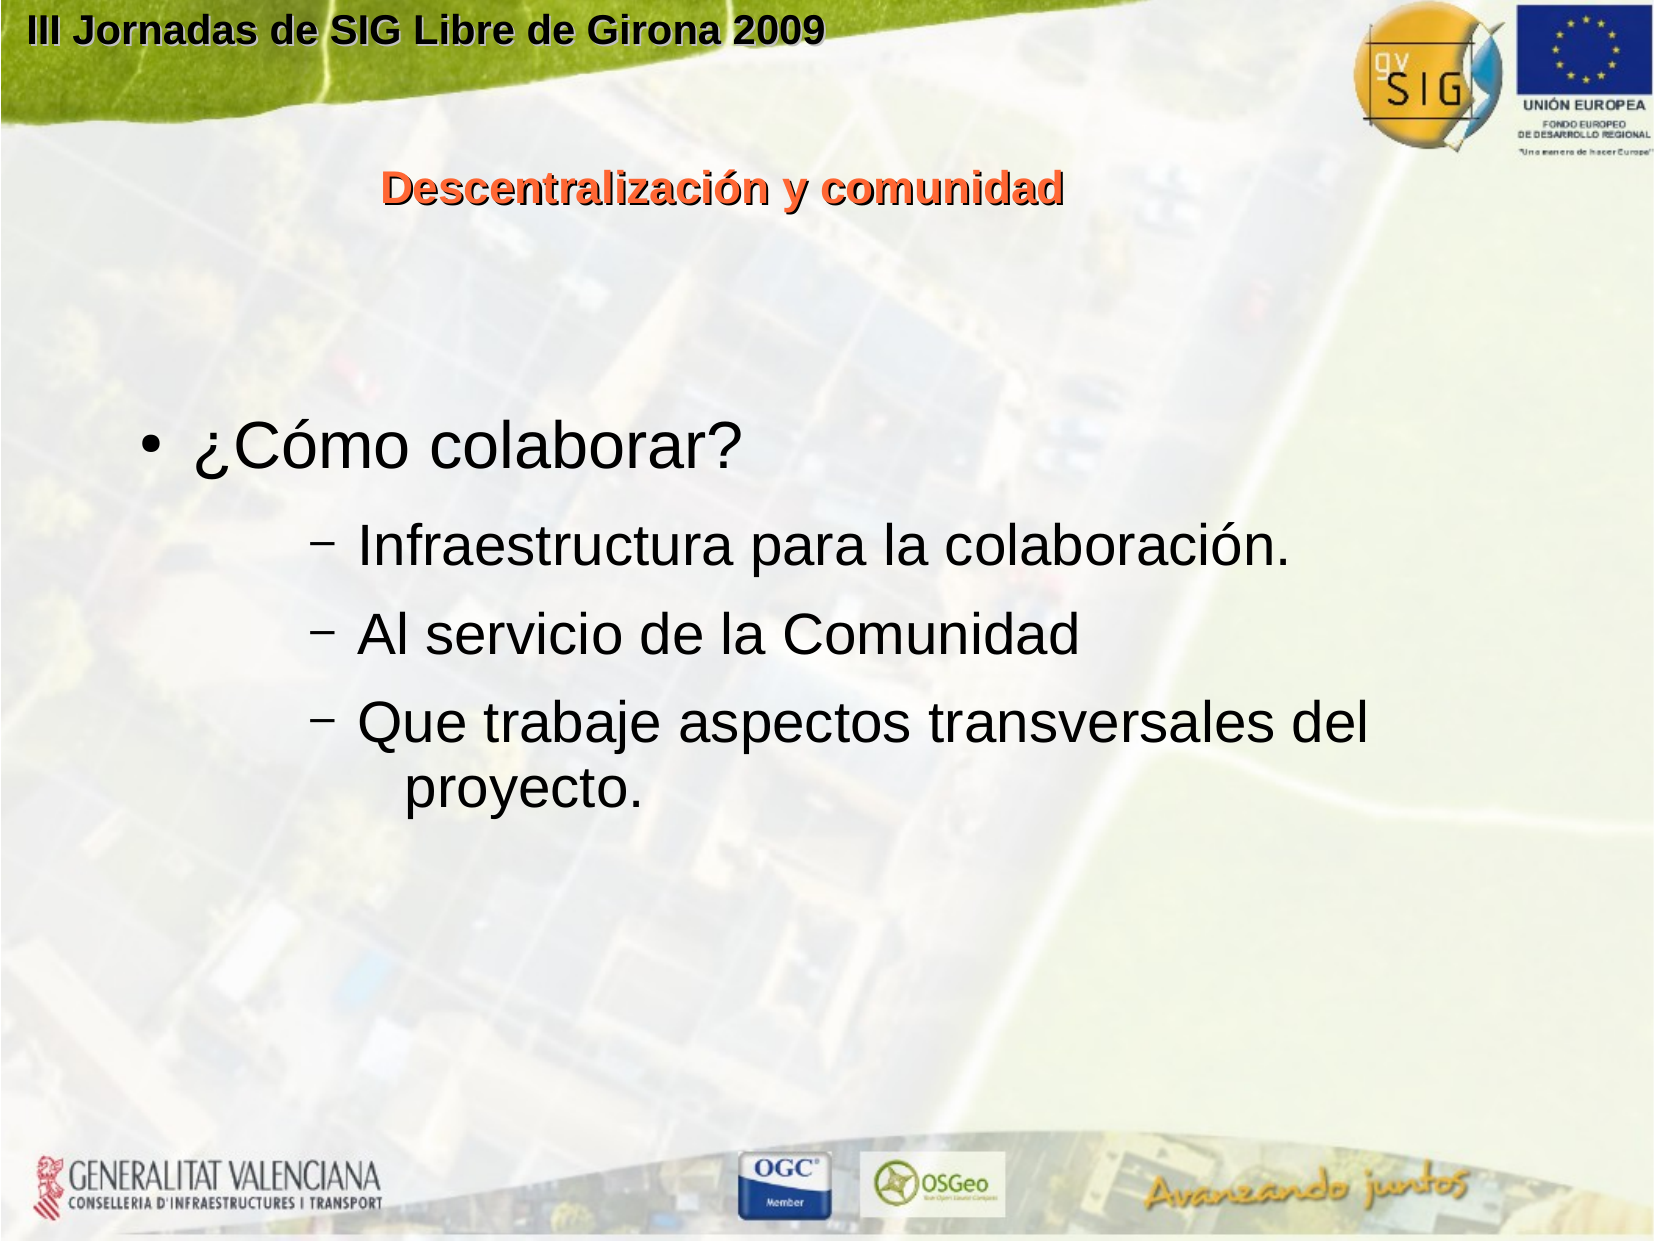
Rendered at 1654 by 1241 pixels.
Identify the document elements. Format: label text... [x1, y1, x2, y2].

list ¿Cómo colaborar? Infraestructura para la colaboración. Al servicio de la Comunidad Que trabaje aspectos transversales del proyecto. [121, 408, 1534, 820]
title [0, 95, 1654, 508]
picture [1, 0, 1654, 95]
picture [1, 508, 1654, 1241]
